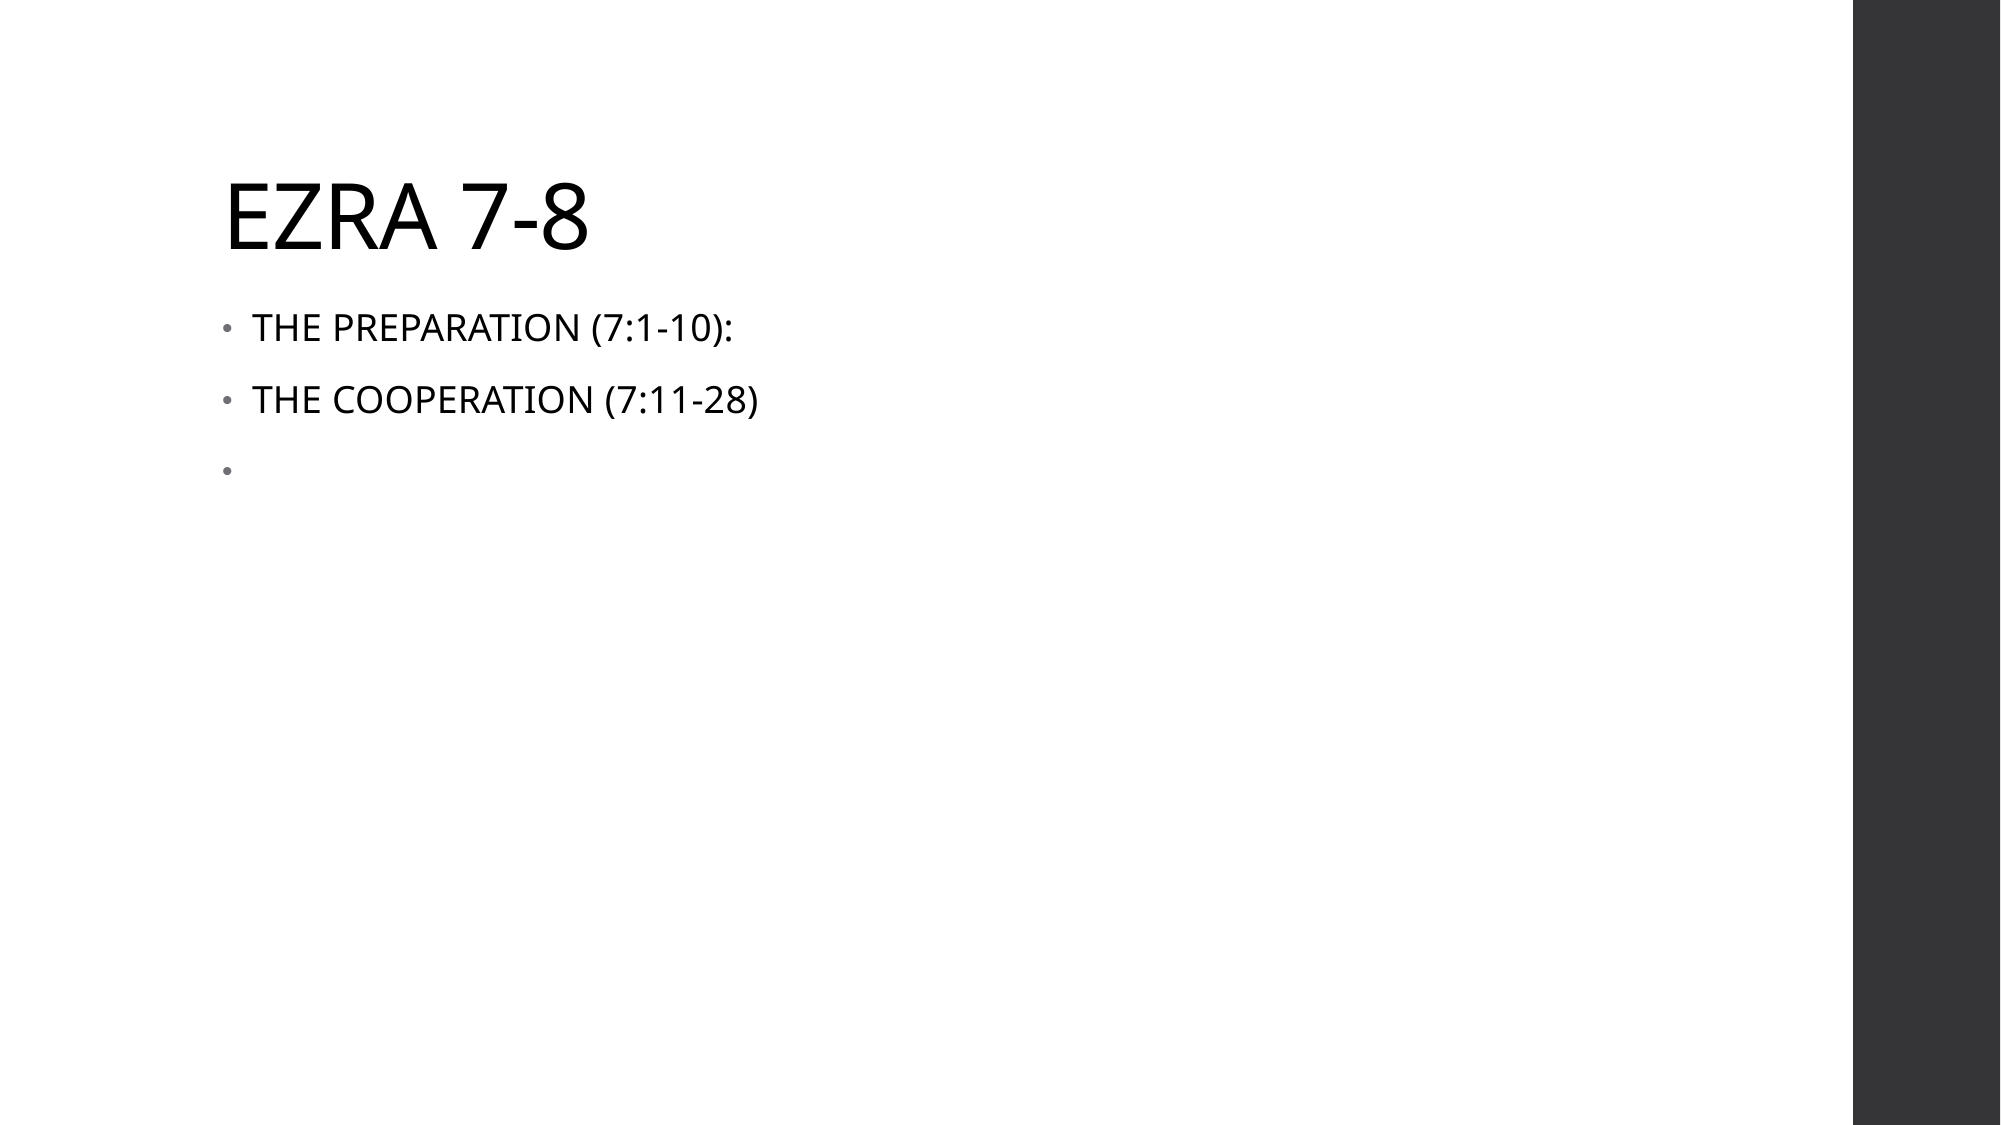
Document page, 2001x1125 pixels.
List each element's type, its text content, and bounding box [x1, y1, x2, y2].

title EZRA 7-8 [206, 60, 1797, 278]
list THE PREPARATION (7:1-10): THE COOPERATION (7:11-28) [206, 299, 1617, 1014]
